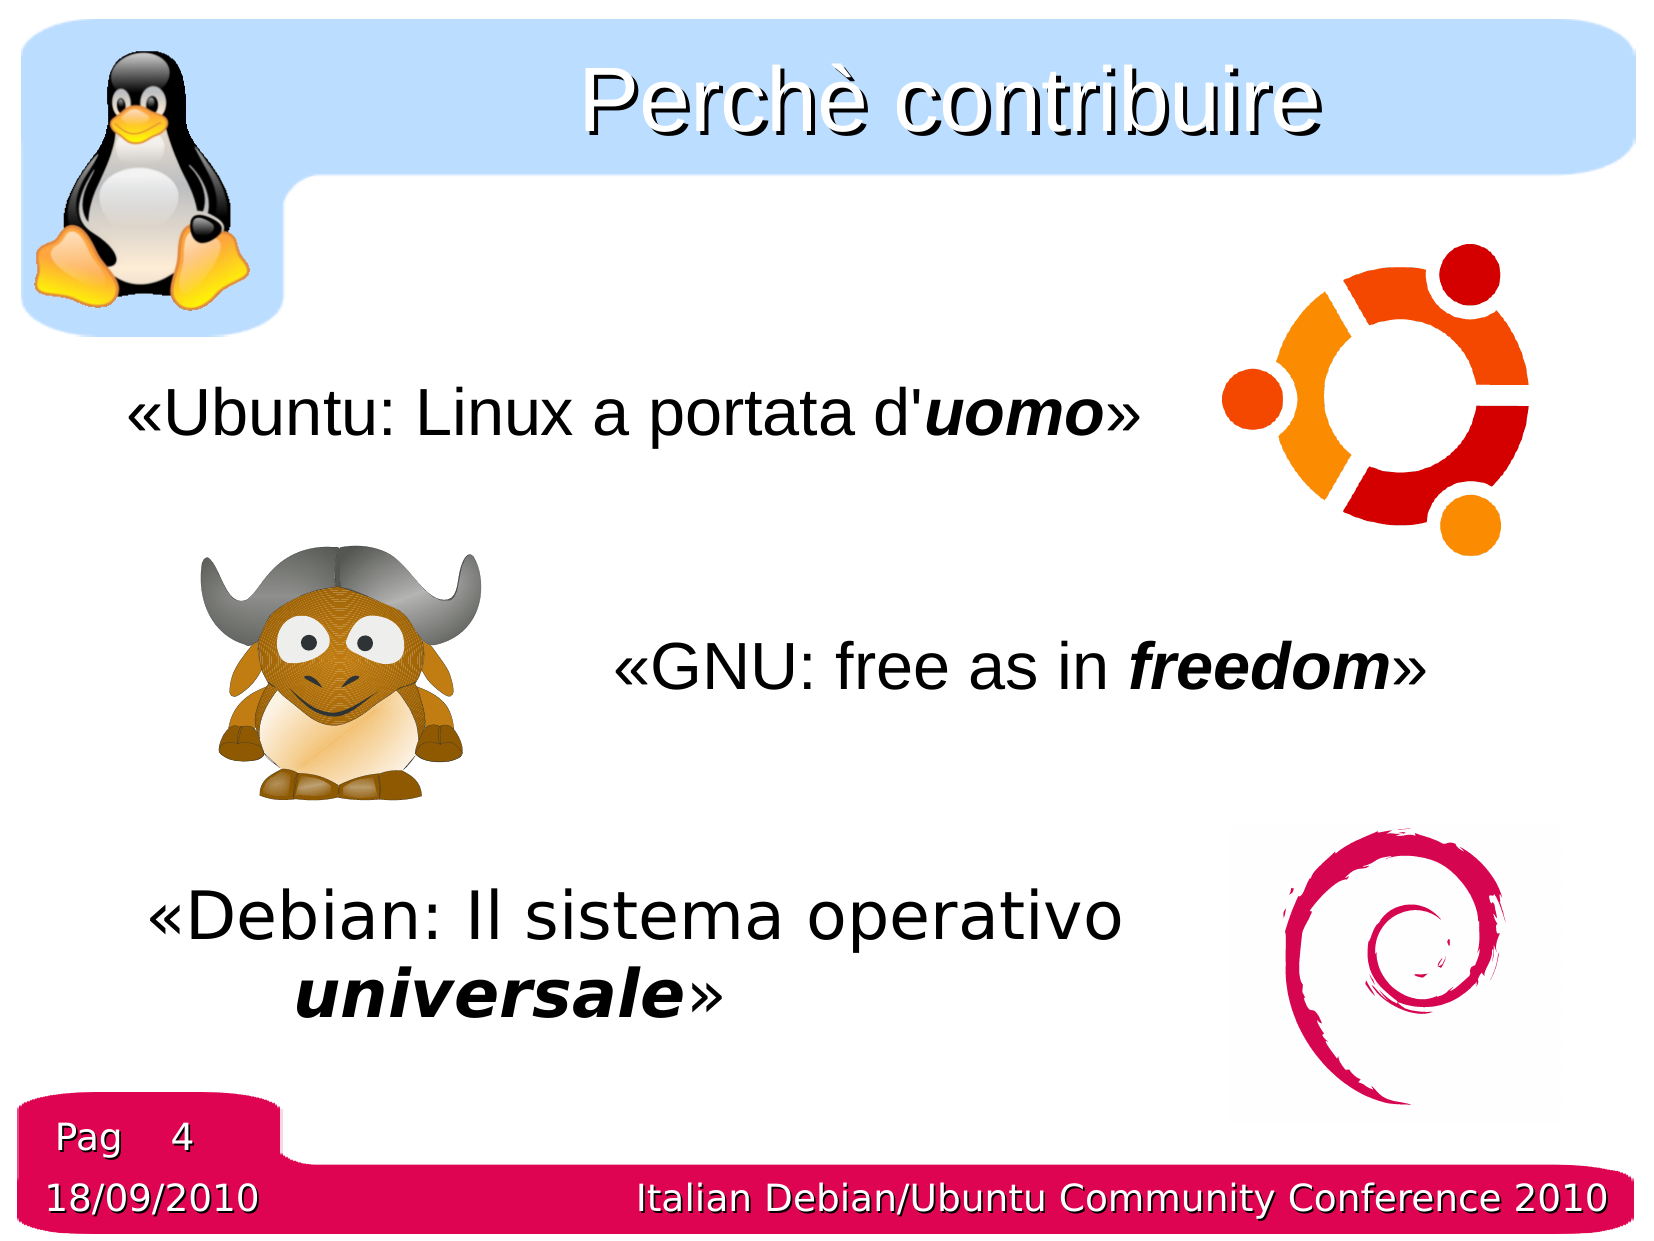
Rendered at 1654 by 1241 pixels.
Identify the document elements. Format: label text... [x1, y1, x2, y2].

picture [177, 501, 505, 830]
subtitle «Ubuntu: Linux a portata d'uomo» [0, 323, 1222, 502]
picture [17, 826, 1634, 1234]
text_box 18/09/2010 [29, 1169, 284, 1241]
title Perchè contribuire [265, 3, 1636, 196]
text_box Pag <numero> [41, 1108, 394, 1182]
picture [21, 19, 1636, 556]
text_box «GNU: free as in freedom» [531, 624, 1511, 709]
text_box «Debian: Il sistema operativo universale» [130, 870, 1161, 1041]
text_box Italian Debian/Ubuntu Community Conference 2010 [621, 1169, 1625, 1241]
